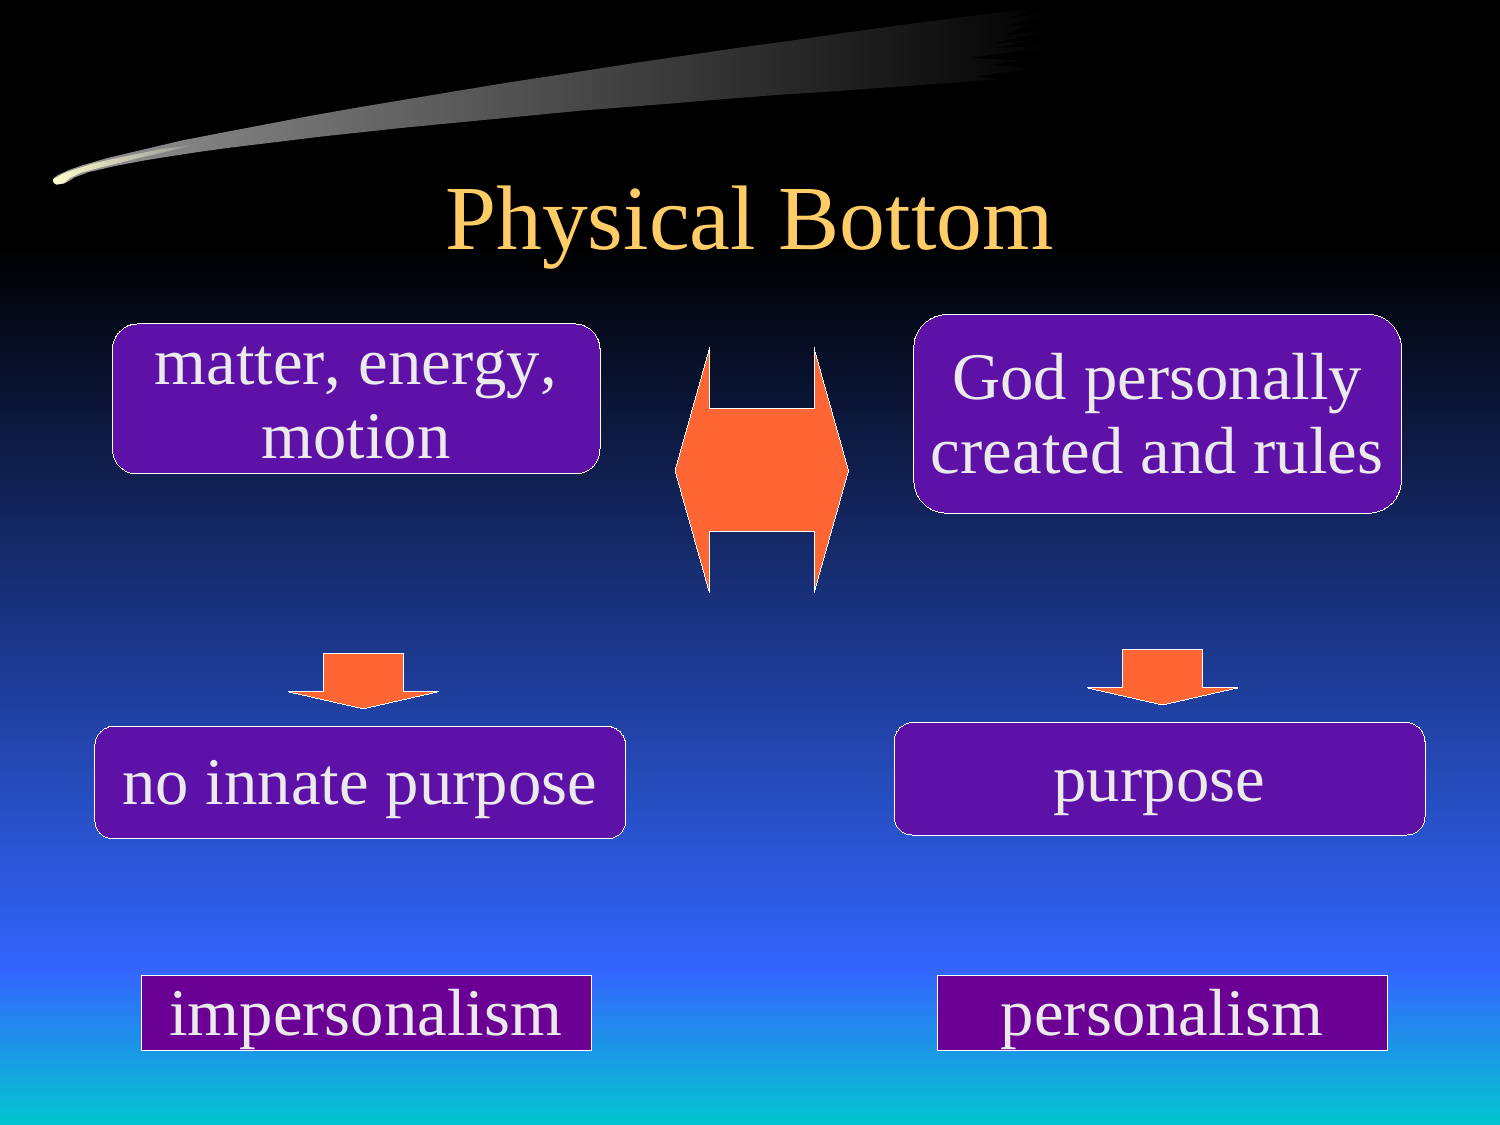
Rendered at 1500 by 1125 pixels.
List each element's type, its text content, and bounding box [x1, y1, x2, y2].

text_box no innate purpose [94, 726, 626, 839]
text_box God personally created and rules [913, 314, 1402, 514]
text_box [1087, 649, 1238, 705]
text_box [675, 347, 849, 593]
text_box impersonalism [141, 975, 592, 1051]
text_box matter, energy, motion [112, 323, 601, 474]
text_box [288, 653, 439, 709]
text_box purpose [894, 722, 1426, 836]
text_box personalism [937, 975, 1388, 1051]
title Physical Bottom [112, 124, 1388, 313]
